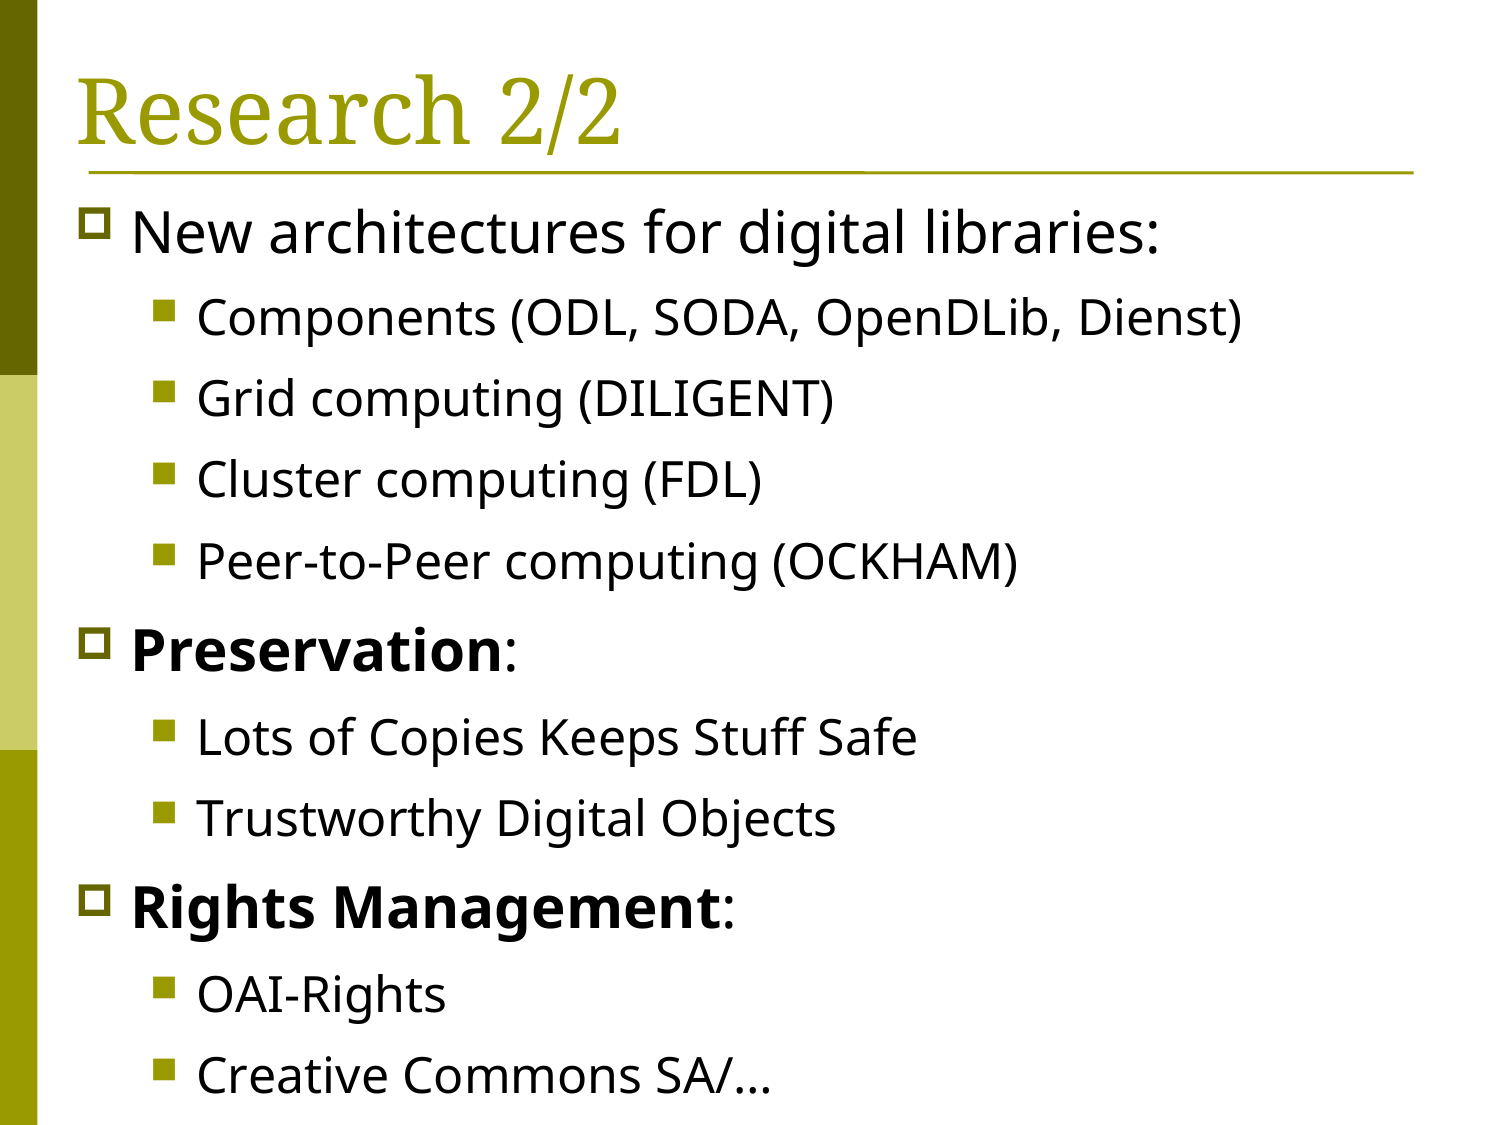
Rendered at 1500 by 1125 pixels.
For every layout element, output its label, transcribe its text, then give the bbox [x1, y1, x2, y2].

list New architectures for digital libraries: Components (ODL, SODA, OpenDLib, Dienst)‏ Grid computing (DILIGENT)‏ Cluster computing (FDL)‏ Peer-to-Peer computing (OCKHAM)‏ Preservation: Lots of Copies Keeps Stuff Safe Trustworthy Digital Objects Rights Management: OAI-Rights Creative Commons SA/… [75, 196, 1426, 1019]
title Research 2/2 [75, 52, 1426, 166]
